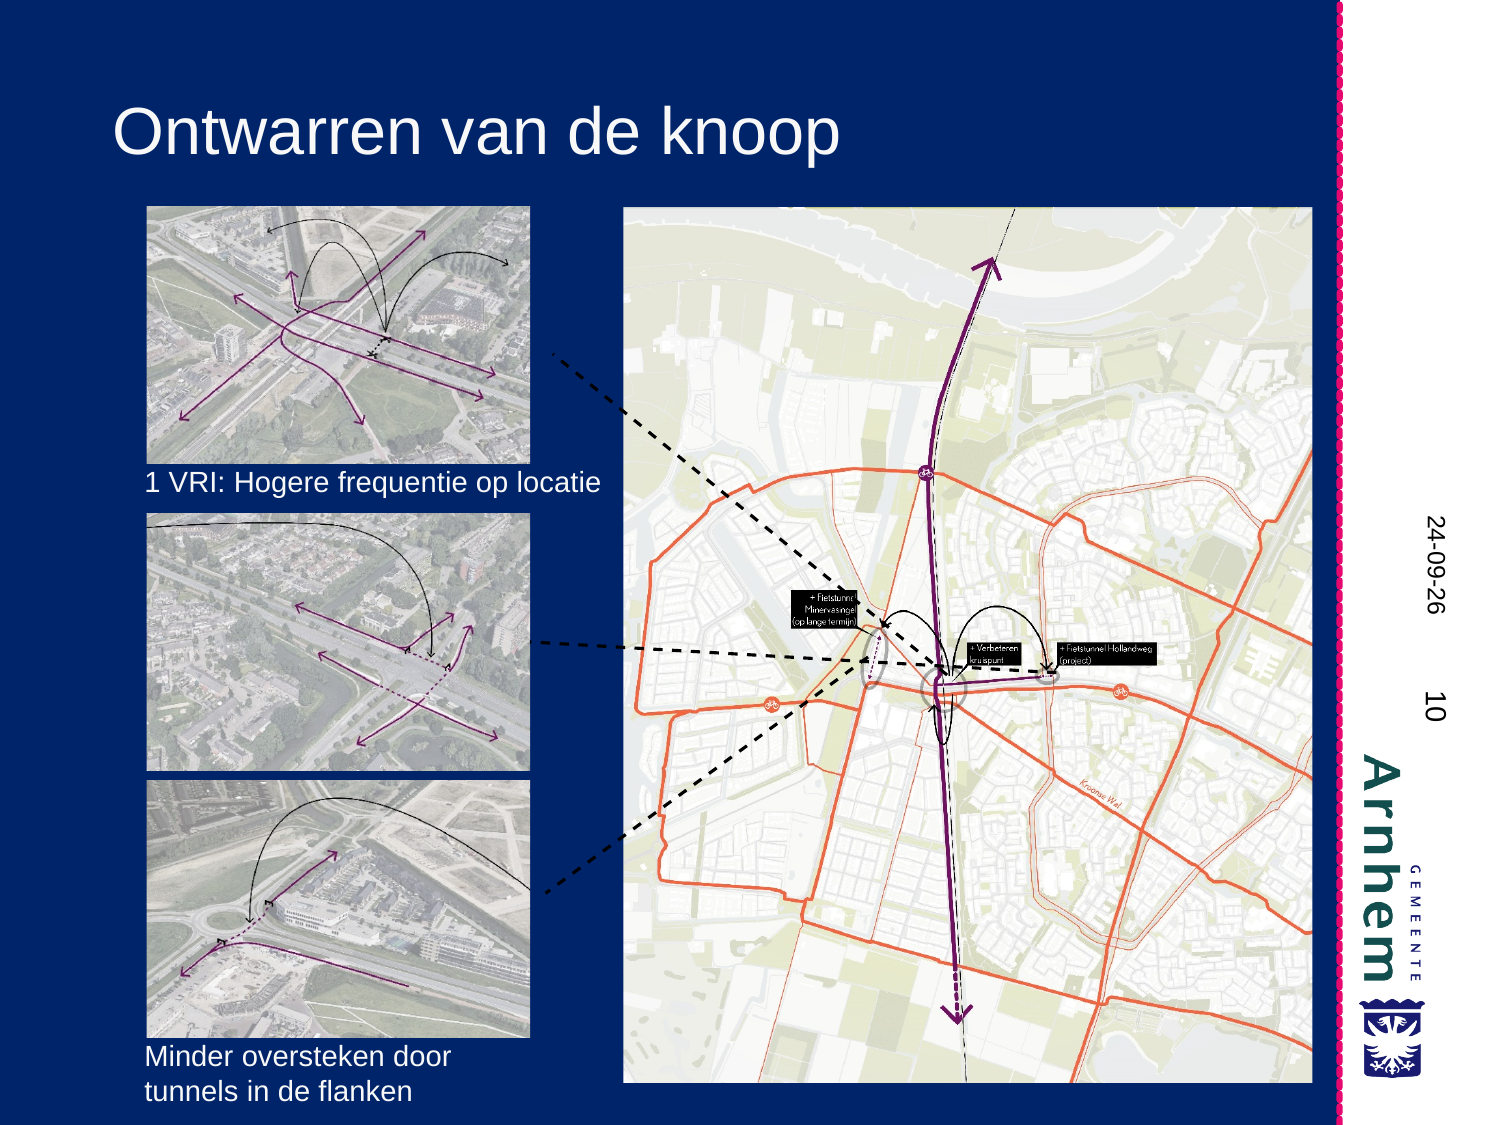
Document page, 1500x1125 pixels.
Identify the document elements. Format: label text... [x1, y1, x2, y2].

text_box 1 VRI: Hogere frequentie op locatie [144, 463, 607, 503]
picture [146, 513, 531, 771]
text_box 15-2-2022 [1410, 500, 1461, 688]
picture [146, 206, 531, 463]
text_box 10 [1412, 675, 1463, 751]
picture [623, 207, 1313, 1083]
text_box Ontwarren van de knoop [112, 87, 1270, 251]
text_box Minder oversteken door tunnels in de flanken [144, 1037, 531, 1125]
picture [146, 780, 531, 1037]
